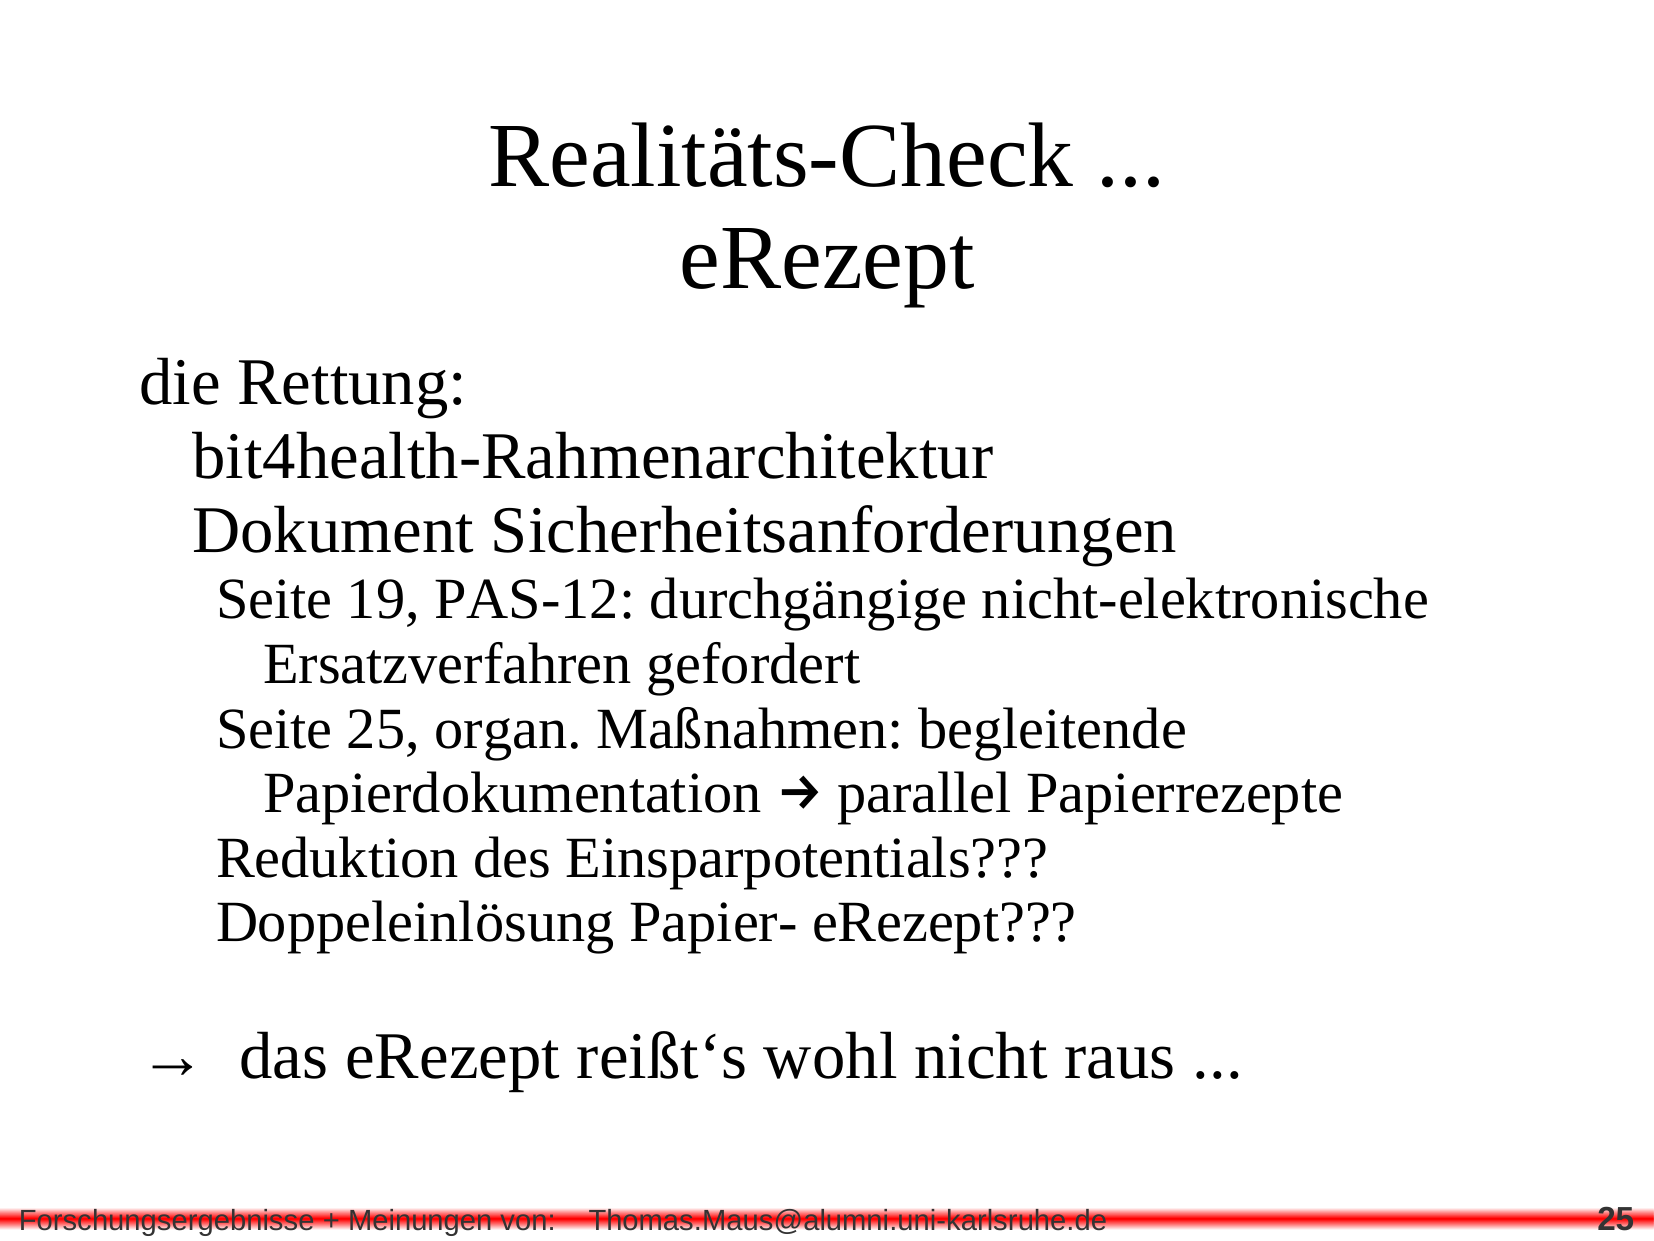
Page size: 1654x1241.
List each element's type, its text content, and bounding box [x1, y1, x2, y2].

list die Rettung: bit4health-Rahmenarchitektur Dokument Sicherheitsanforderungen Seite 19, PAS-12: durchgängige nicht-elektronische Ersatzverfahren gefordert Seite 25, organ. Maßnahmen: begleitende Papierdokumentation → parallel Papierrezepte Reduktion des Einsparpotentials??? Doppeleinlösung Papier- eRezept??? → das eRezept reißt‘s wohl nicht raus ... [121, 344, 1534, 1164]
title Realitäts-Check ... eRezept [121, 95, 1534, 318]
